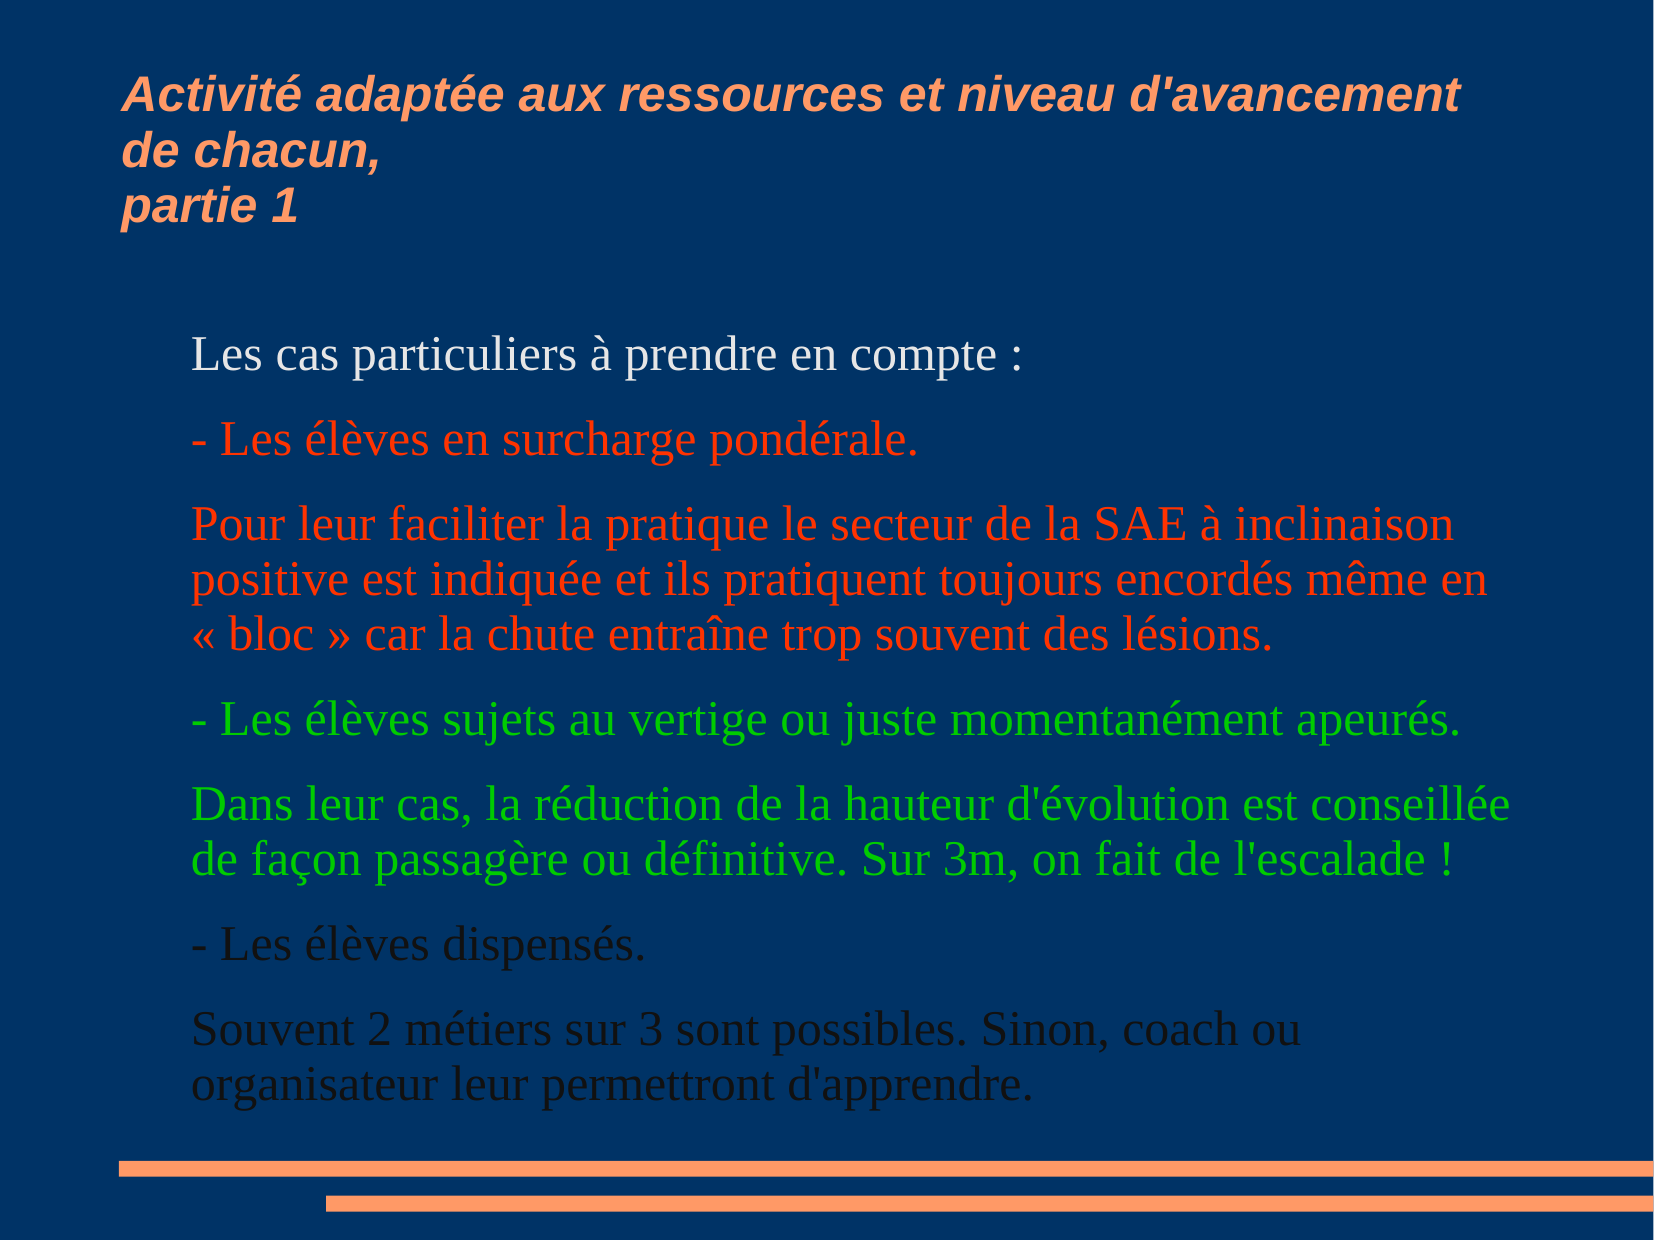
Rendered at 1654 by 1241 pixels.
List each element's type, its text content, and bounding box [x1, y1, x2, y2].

title Activité adaptée aux ressources et niveau d'avancement de chacun, partie 1 [121, 46, 1534, 241]
list Les cas particuliers à prendre en compte : - Les élèves en surcharge pondérale. Pour leur faciliter la pratique le secteur de la SAE à inclinaison positive est indiquée et ils pratiquent toujours encordés même en « bloc » car la chute entraîne trop souvent des lésions. - Les élèves sujets au vertige ou juste momentanément apeurés. Dans leur cas, la réduction de la hauteur d'évolution est conseillée de façon passagère ou définitive. Sur 3m, on fait de l'escalade ! - Les élèves dispensés. Souvent 2 métiers sur 3 sont possibles. Sinon, coach ou organisateur leur permettront d'apprendre. [120, 241, 1560, 1124]
